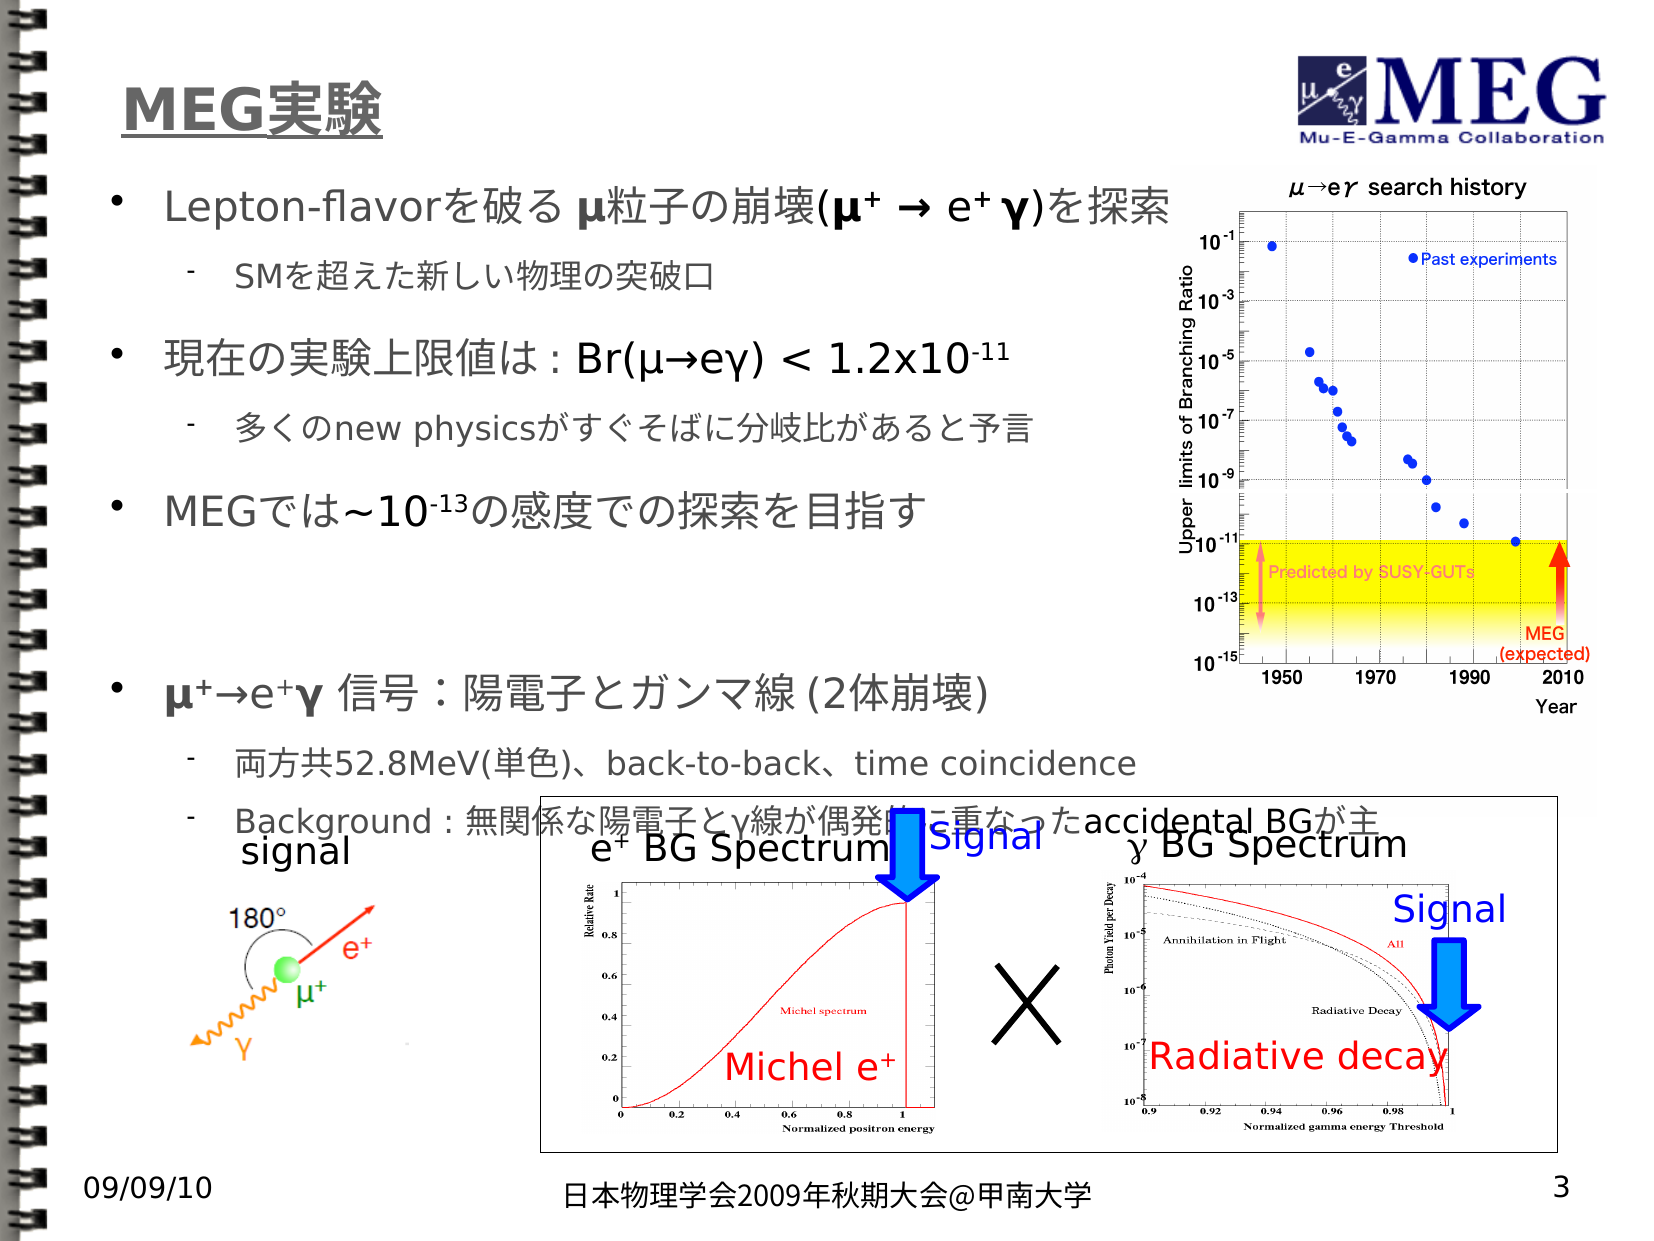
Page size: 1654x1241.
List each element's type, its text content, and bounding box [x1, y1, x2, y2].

text_box [881, 880, 934, 900]
text_box Signal [1377, 881, 1523, 940]
picture [0, 0, 1654, 1241]
list Lepton-flavorを破る μ粒子の崩壊(μ+ → e+ γ)を探索 SMを超えた新しい物理の突破口 現在の実験上限値は : Br(μ→eγ) < 1.2x10-11 多くのnew physicsがすぐそばに分岐比があると予言 MEGでは~10-13の感度での探索を目指す μ+→e+γ 信号：陽電子とガンマ線 (2体崩壊) 両方共52.8MeV(単色)、back-to-back、time coincidence Background : 無関係な陽電子とγ線が偶発的に重なったaccidental BGが主 [92, 174, 1571, 1094]
text_box [892, 810, 913, 819]
title MEG実験 [121, 50, 1614, 162]
text_box Signal [913, 808, 1059, 868]
text_box signal [225, 823, 367, 882]
text_box Michel e+ [708, 1039, 913, 1099]
text_box g BG Spectrum [1112, 815, 1473, 878]
text_box [1419, 940, 1479, 1028]
list Lepton-flavorを破る μ粒子の崩壊(μ+ → e+ γ)を探索 SMを超えた新しい物理の突破口 現在の実験上限値は : Br(μ→eγ) < 1.2x10-11 多くのnew physicsがすぐそばに分岐比があると予言 MEGでは~10-13の感度での探索を目指す μ+→e+γ 信号：陽電子とガンマ線 (2体崩壊) 両方共52.8MeV(単色)、back-to-back、time coincidence Background : 無関係な陽電子とγ線が偶発的に重なったaccidental BGが主 [541, 797, 1557, 1094]
text_box e+ BG Spectrum [575, 819, 951, 880]
text_box Radiative decay [1133, 1028, 1465, 1088]
